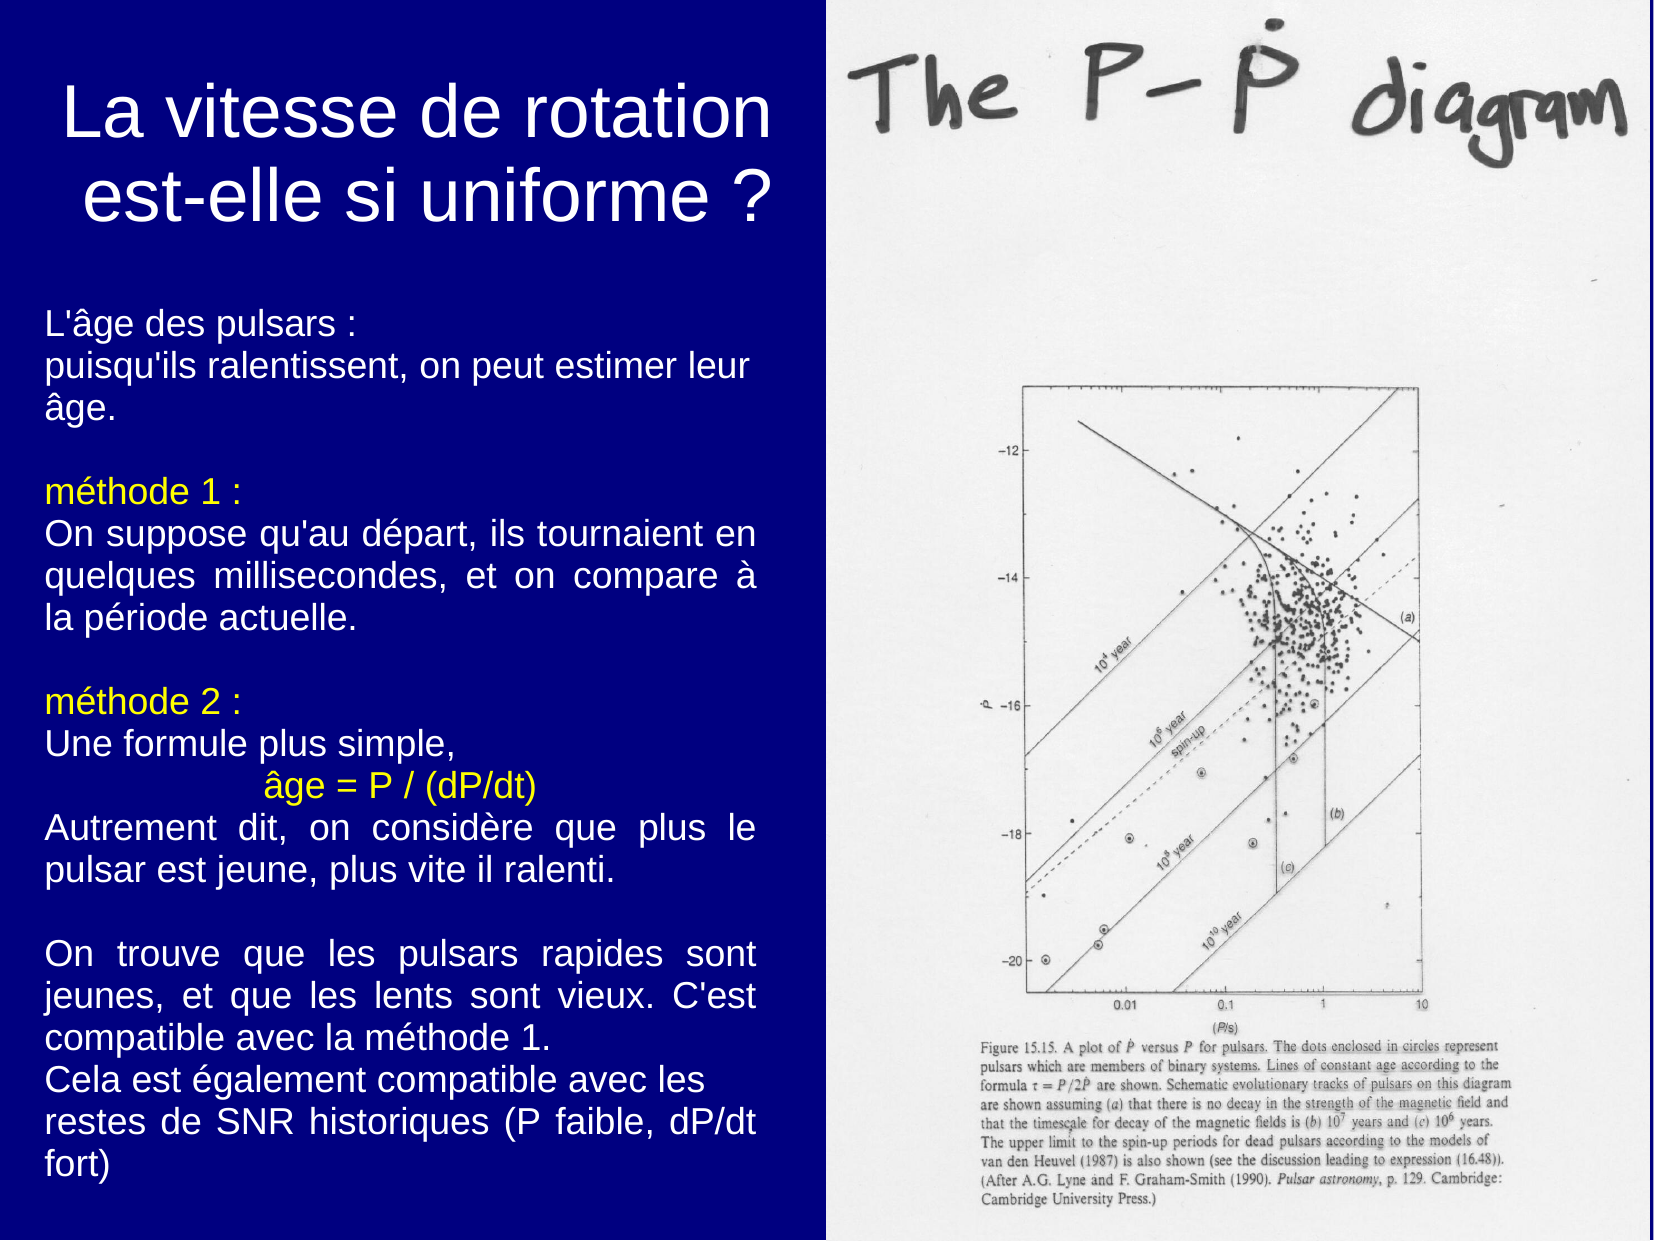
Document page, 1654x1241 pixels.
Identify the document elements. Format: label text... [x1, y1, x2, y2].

text_box L'âge des pulsars : puisqu'ils ralentissent, on peut estimer leur âge. méthode 1 : On suppose qu'au départ, ils tournaient en quelques millisecondes, et on compare à la période actuelle. méthode 2 : Une formule plus simple, âge = P / (dP/dt) Autrement dit, on considère que plus le pulsar est jeune, plus vite il ralenti. On trouve que les pulsars rapides sont jeunes, et que les lents sont vieux. C'est compatible avec la méthode 1. Cela est également compatible avec les restes de SNR historiques (P faible, dP/dt fort) [29, 295, 772, 1194]
picture [826, 0, 1650, 1241]
title La vitesse de rotation est-elle si uniforme ? [29, 49, 826, 257]
